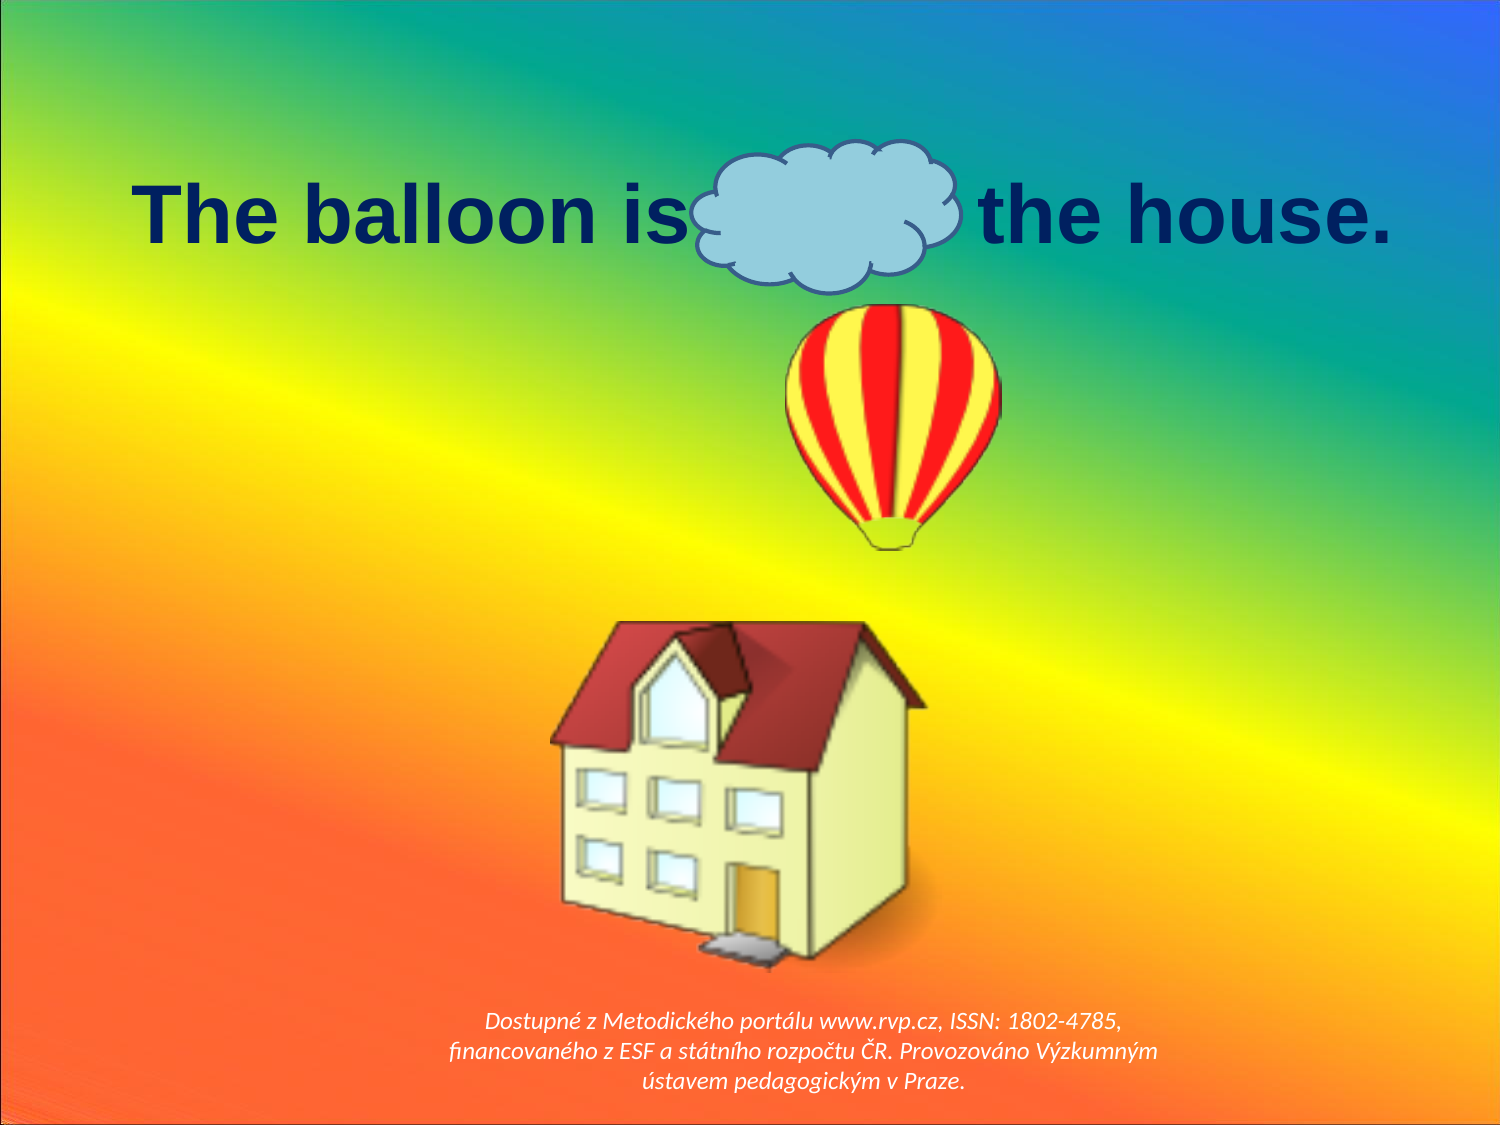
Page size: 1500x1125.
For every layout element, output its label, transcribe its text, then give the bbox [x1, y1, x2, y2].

text_box The balloon is above the house. [914, 152, 1465, 268]
text_box The balloon is above the house. [117, 152, 784, 268]
text_box [691, 141, 962, 294]
picture [0, 0, 1500, 1125]
title [0, 304, 1465, 727]
text_box Dostupné z Metodického portálu www.rvp.cz, ISSN: 1802-4785, financovaného z ESF a státního rozpočtu ČR. Provozováno Výzkumným ústavem pedagogickým v Praze. [421, 1019, 1187, 1080]
